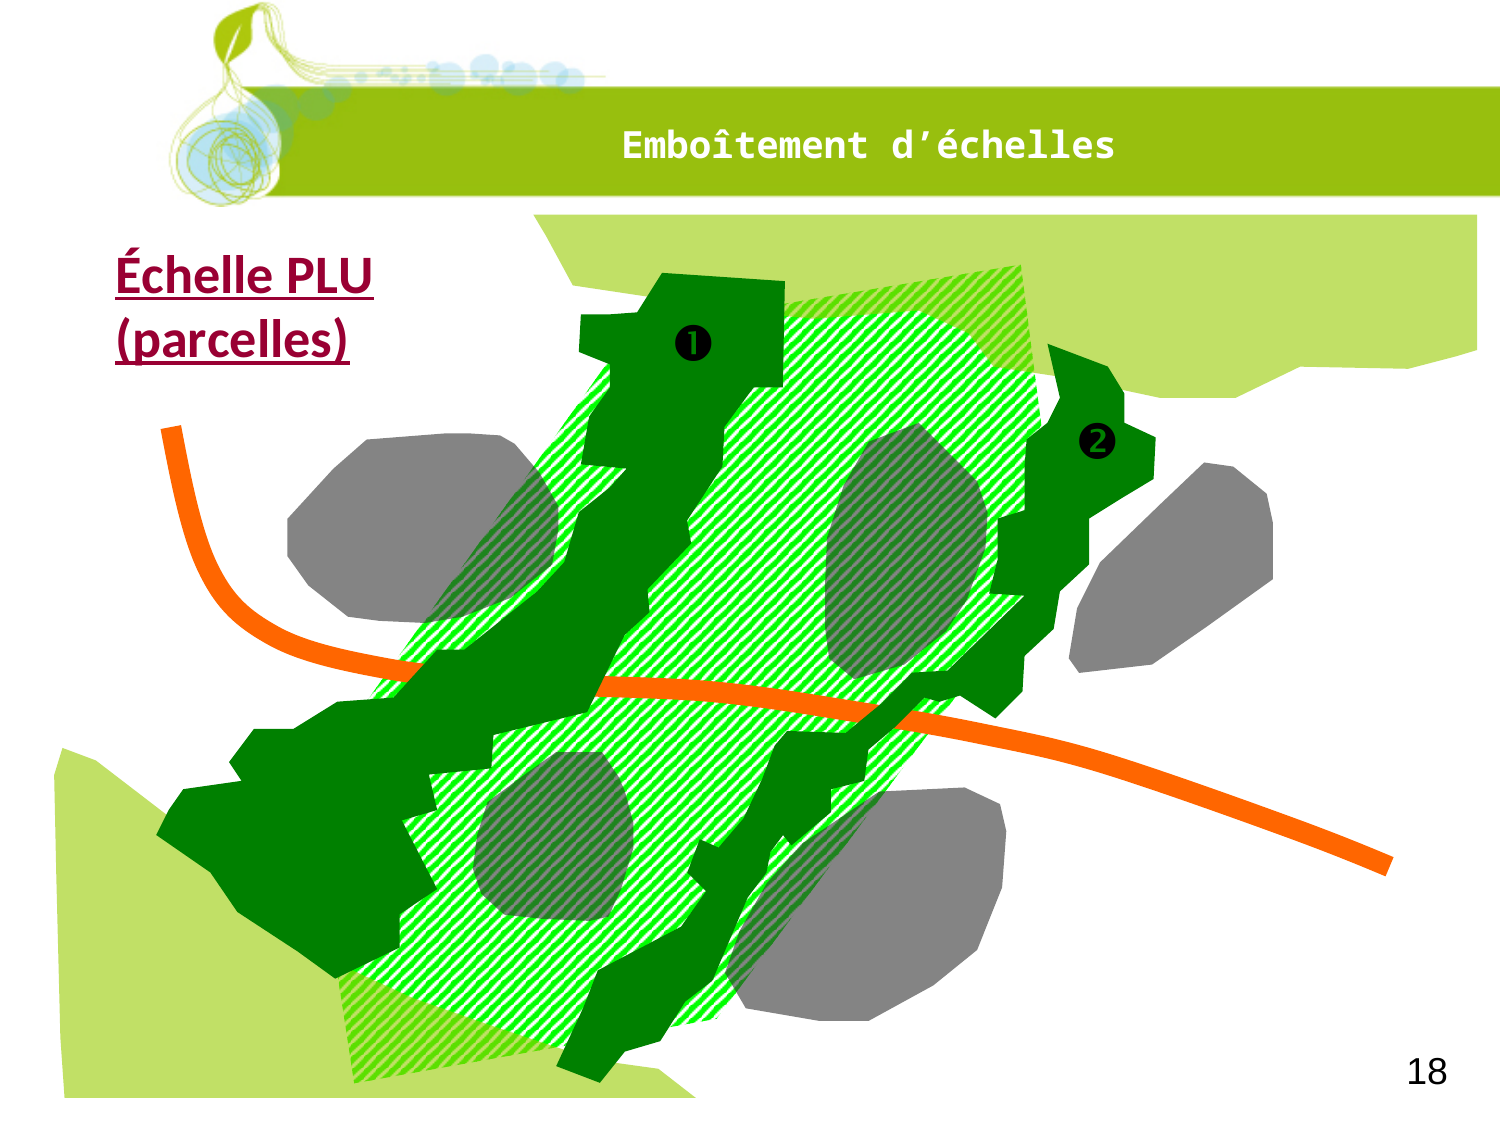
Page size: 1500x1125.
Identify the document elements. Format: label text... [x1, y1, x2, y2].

text_box [54, 214, 1478, 1098]
text_box  [1060, 402, 1127, 478]
text_box <numéro> [1391, 1039, 1471, 1101]
text_box [1068, 462, 1273, 673]
text_box Emboîtement d’échelles [312, 90, 1426, 197]
text_box Échelle PLU (parcelles) [100, 231, 389, 377]
picture [0, 0, 1500, 207]
text_box  [656, 304, 723, 380]
